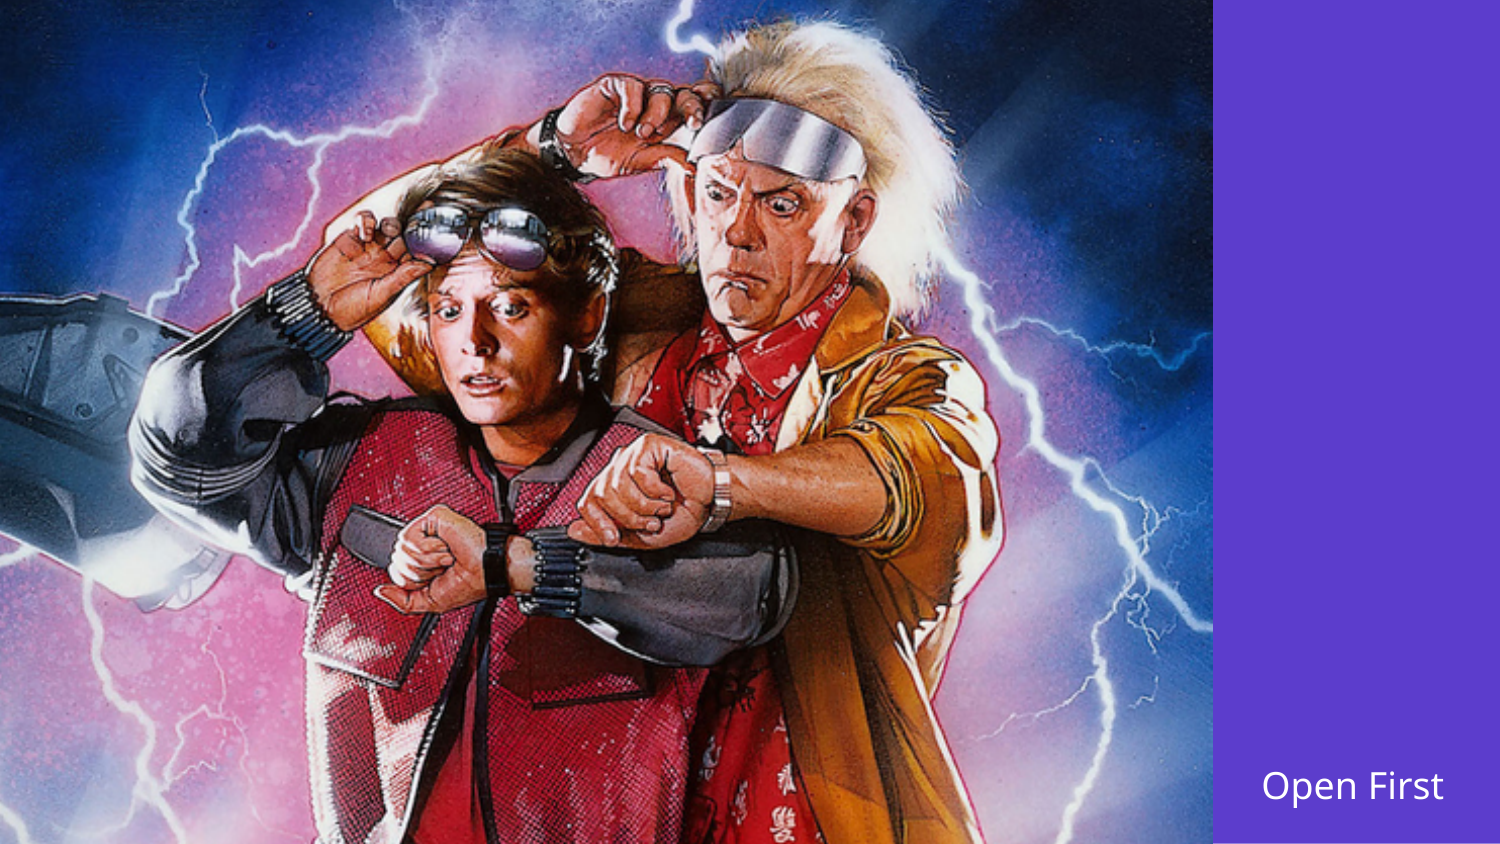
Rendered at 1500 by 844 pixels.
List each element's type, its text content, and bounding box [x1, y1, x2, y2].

picture [0, 0, 1213, 844]
text_box Open First [1233, 747, 1473, 833]
text_box [1213, 0, 1500, 844]
